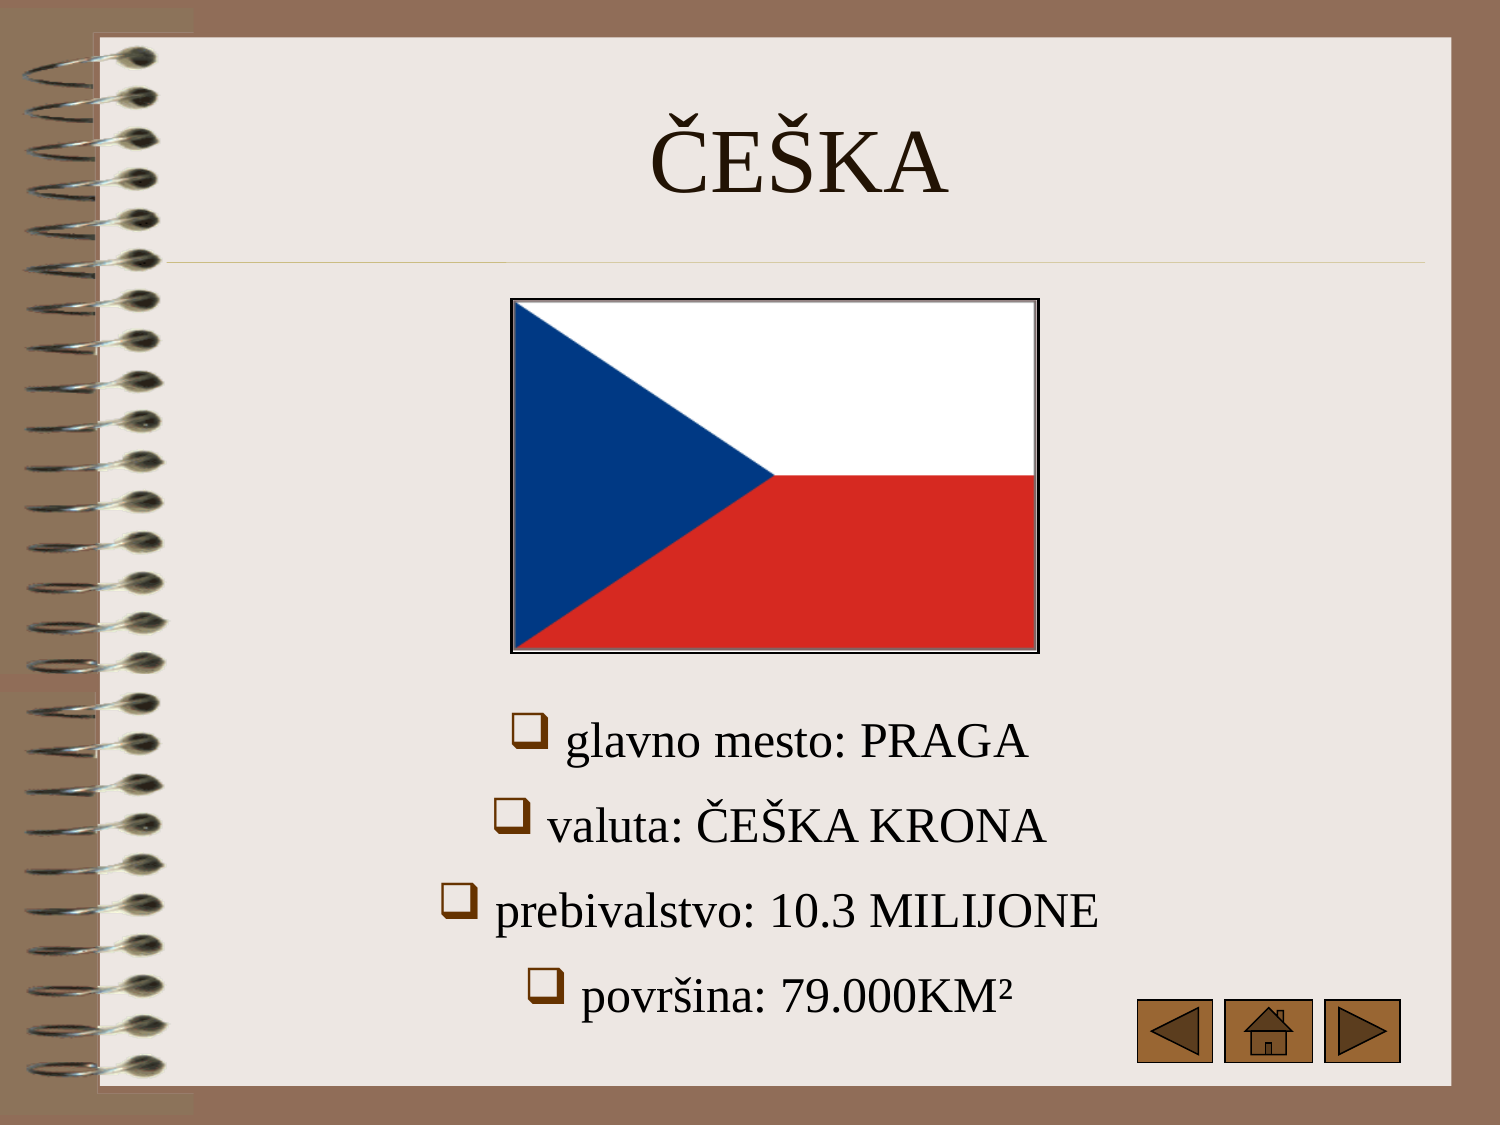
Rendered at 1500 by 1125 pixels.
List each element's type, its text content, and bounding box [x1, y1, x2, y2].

picture [0, 692, 194, 1115]
title ČEŠKA [174, 62, 1425, 250]
text_box [1137, 999, 1213, 1063]
text_box [1224, 999, 1313, 1063]
picture [512, 299, 1038, 652]
text_box glavno mesto: PRAGA valuta: ČEŠKA KRONA prebivalstvo: 10.3 MILIJONE površina: 79.000KM² [412, 699, 1125, 1030]
text_box [1324, 999, 1400, 1063]
picture [0, 8, 194, 674]
